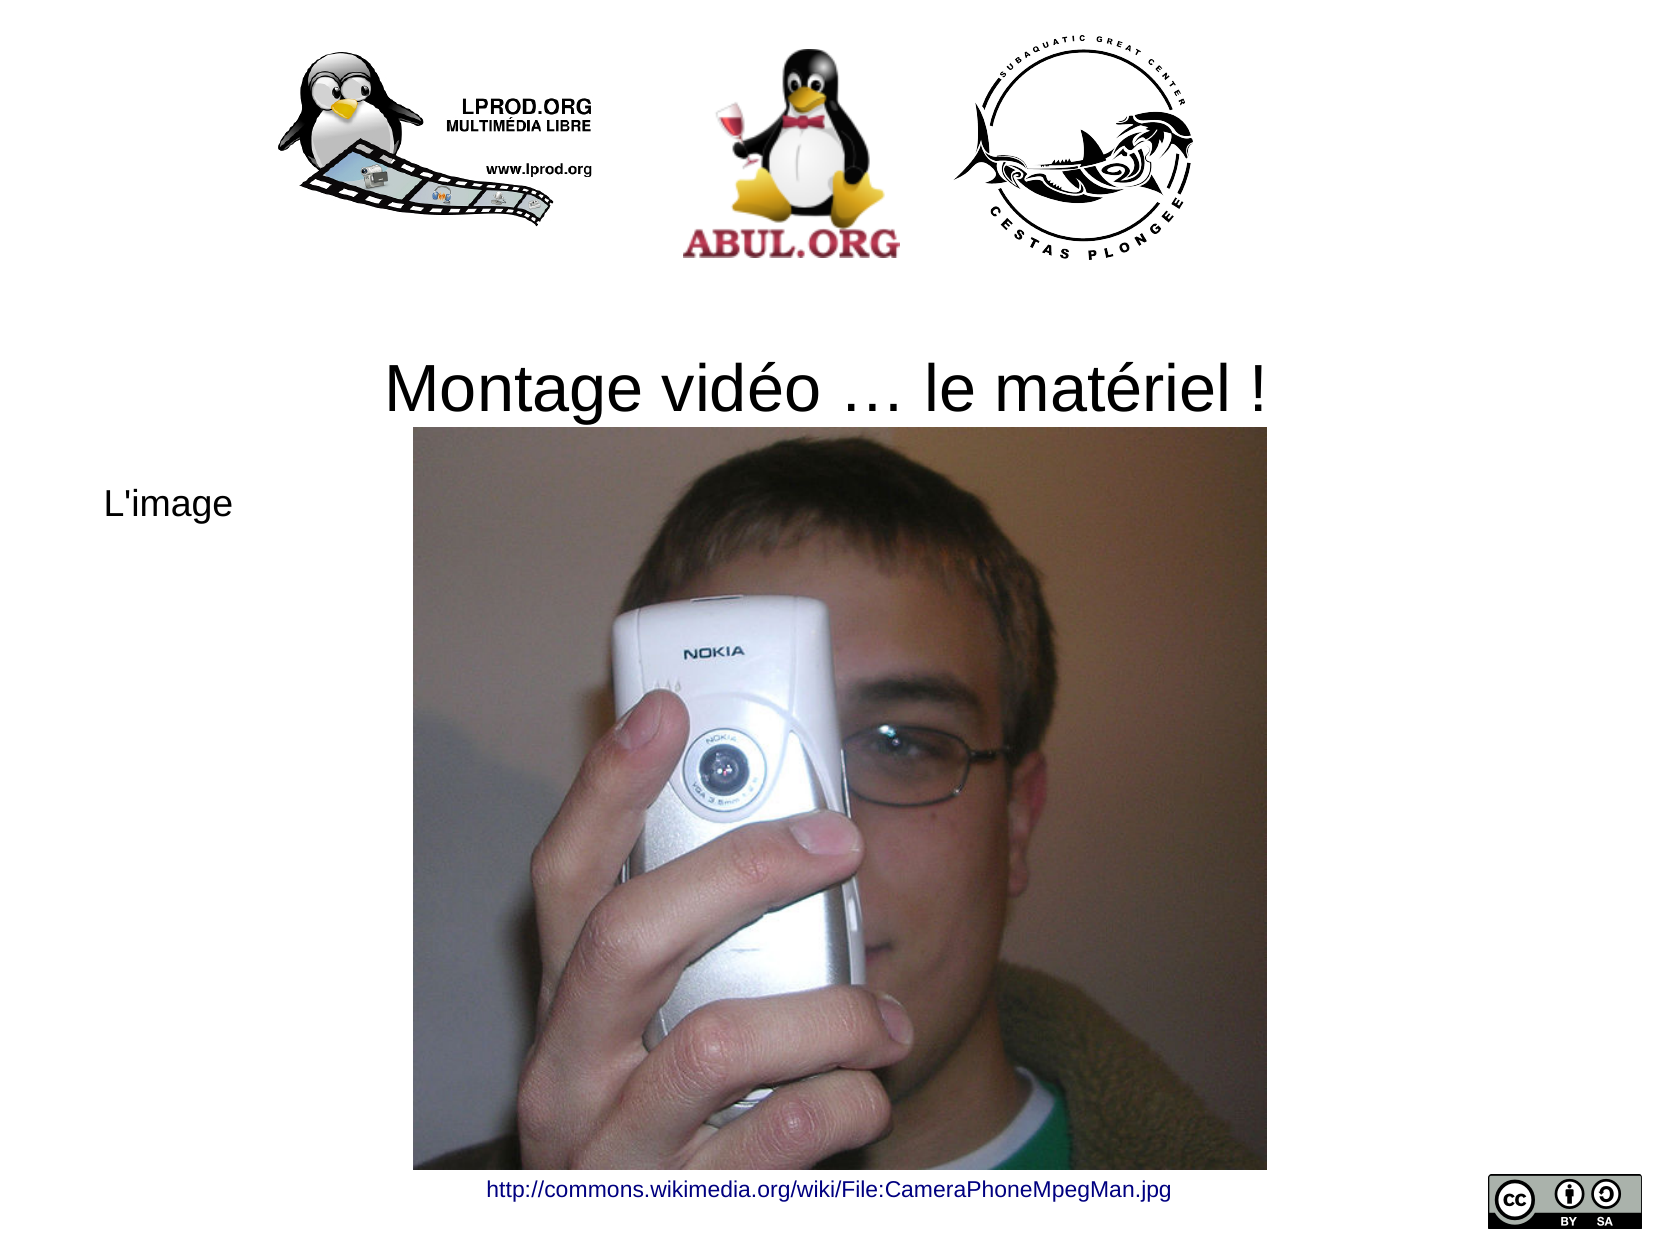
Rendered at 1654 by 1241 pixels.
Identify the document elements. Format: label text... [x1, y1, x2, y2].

picture [1488, 1174, 1642, 1229]
picture [953, 35, 1193, 260]
subtitle Montage vidéo … le matériel ! [82, 290, 1571, 1010]
text_box L'image [88, 474, 249, 532]
text_box http://commons.wikimedia.org/wiki/File:CameraPhoneMpegMan.jpg [271, 1169, 1394, 1215]
picture [276, 50, 603, 258]
picture [413, 427, 1267, 1170]
picture [683, 49, 900, 258]
